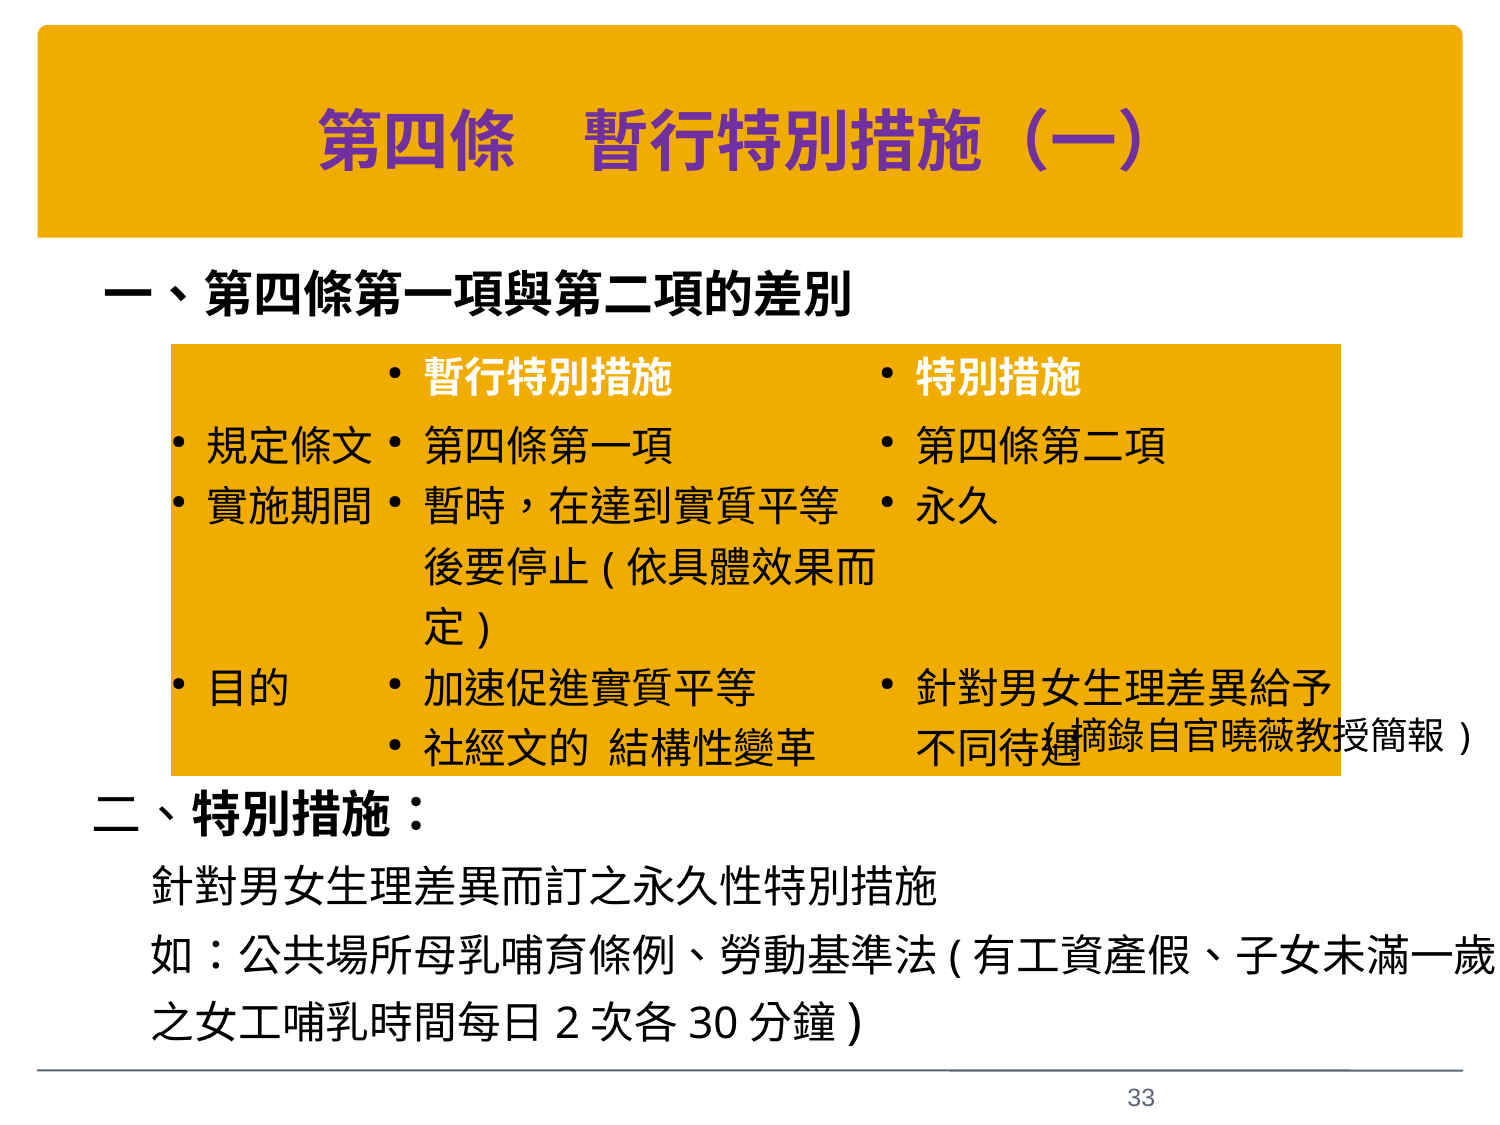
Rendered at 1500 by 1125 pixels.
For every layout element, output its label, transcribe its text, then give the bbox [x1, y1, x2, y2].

table_cell 針對男女生理差異給予不同待遇 [880, 655, 1341, 775]
table_cell 加速促進實質平等 社經文的 結構性變革 [388, 655, 880, 775]
table_header 特別措施 [880, 344, 1341, 413]
table_cell 第四條第二項 [880, 413, 1341, 473]
table_cell 第四條第一項 [388, 413, 880, 473]
text_box (摘錄自官曉薇教授簡報) [1024, 704, 1492, 764]
table_header [171, 344, 388, 413]
table_cell 實施期間 [171, 473, 388, 655]
table_cell 永久 [880, 473, 1341, 655]
table_header 暫行特別措施 [388, 344, 880, 413]
text_box 二、特別措施： 針對男女生理差異而訂之永久性特別措施 如：公共場所母乳哺育條例、勞動基準法(有工資產假、子女未滿一歲 之女工哺乳時間每日2次各30分鐘) [76, 775, 1500, 1060]
text_box 一、第四條第一項與第二項的差別 [88, 255, 877, 332]
text_box 33 [1112, 1069, 1463, 1123]
table_cell 暫時，在達到實質平等後要停止(依具體效果而定) [388, 473, 880, 655]
table_cell 目的 [171, 655, 388, 775]
table_cell 規定條文 [171, 413, 388, 473]
title 第四條 暫行特別措施（一） [50, 45, 1451, 233]
